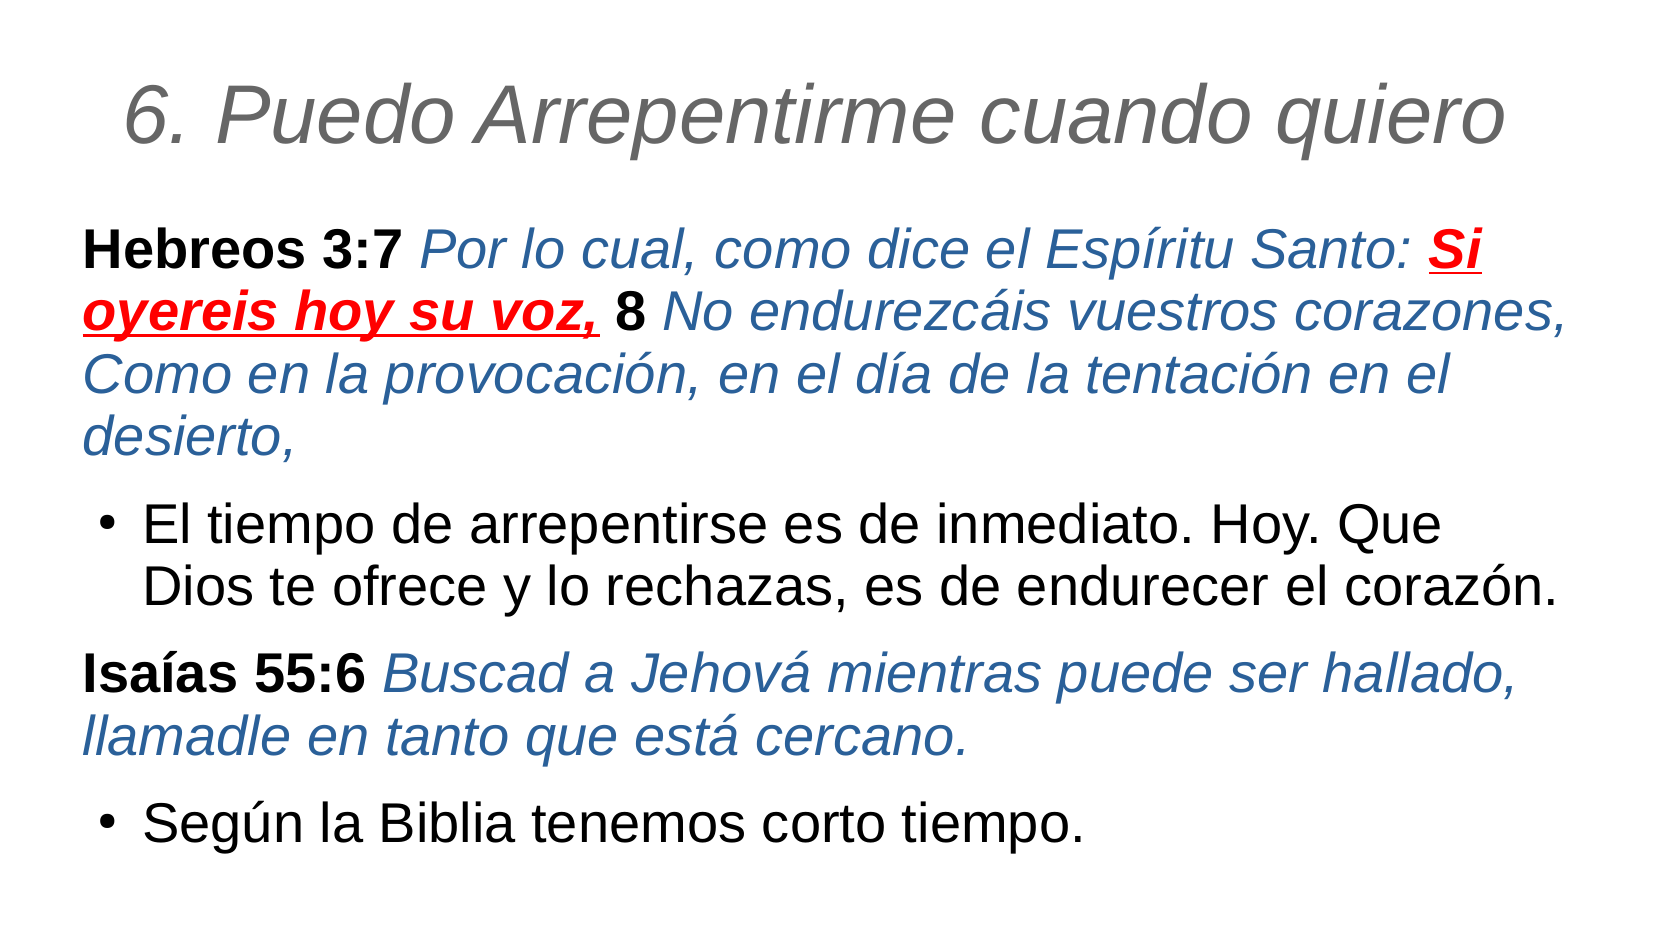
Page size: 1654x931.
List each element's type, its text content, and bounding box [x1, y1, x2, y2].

title 6. Puedo Arrepentirme cuando quiero [82, 37, 1571, 193]
list Hebreos 3:7 Por lo cual, como dice el Espíritu Santo: Si oyereis hoy su voz, 8 No endurezcáis vuestros corazones, Como en la provocación, en el día de la tentación en el desierto, El tiempo de arrepentirse es de inmediato. Hoy. Que Dios te ofrece y lo rechazas, es de endurecer el corazón. Isaías 55:6 Buscad a Jehová mientras puede ser hallado, llamadle en tanto que está cercano. Según la Biblia tenemos corto tiempo. [82, 217, 1571, 886]
